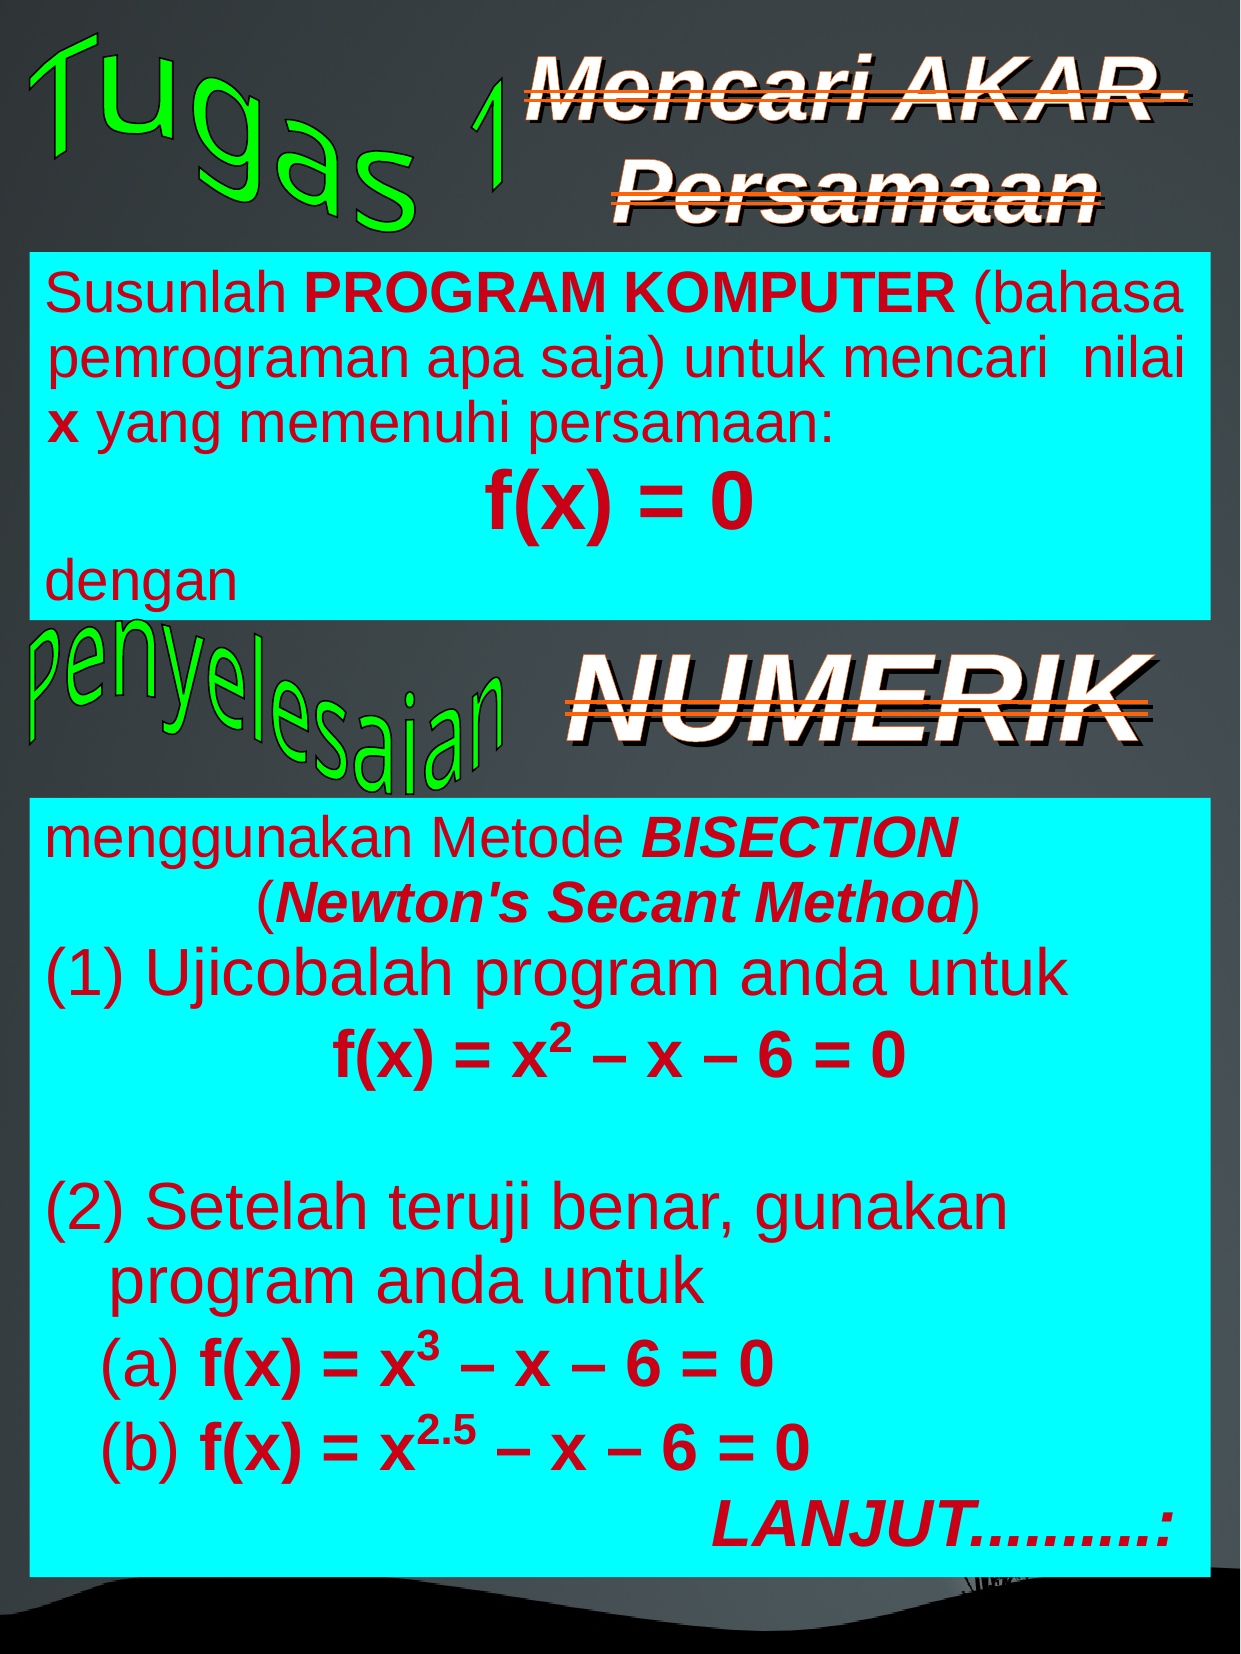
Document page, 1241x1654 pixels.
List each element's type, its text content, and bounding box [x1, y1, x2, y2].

text_box Penyelesaian [472, 677, 501, 772]
text_box NUMERIK [501, 620, 1211, 775]
text_box Penyelesaian [354, 715, 392, 794]
text_box Mencari AKAR-Persamaan [472, 29, 1241, 250]
text_box Penyelesaian [316, 700, 347, 780]
text_box Tugas 1 [29, 33, 98, 159]
text_box Penyelesaian [29, 628, 60, 745]
text_box Penyelesaian [161, 624, 205, 735]
text_box Penyelesaian [272, 680, 309, 763]
text_box Tugas 1 [193, 77, 260, 203]
text_box Tugas 1 [356, 150, 415, 233]
text_box Tugas 1 [277, 119, 338, 218]
text_box Penyelesaian [208, 647, 245, 730]
text_box Susunlah PROGRAM KOMPUTER (bahasa pemrograman apa saja) untuk mencari nilai x yang memenuhi persamaan: f(x) = 0 dengan [29, 252, 1211, 621]
text_box Penyelesaian [254, 633, 262, 743]
text_box Penyelesaian [115, 619, 155, 698]
text_box Tugas 1 [103, 54, 173, 140]
text_box Penyelesaian [67, 626, 104, 706]
picture [0, 0, 1241, 1654]
text_box Penyelesaian [424, 709, 461, 791]
text_box menggunakan Metode BISECTION (Newton's Secant Method) (1) Ujicobalah program anda untuk f(x) = x2 – x – 6 = 0 (2) Setelah teruji benar, gunakan program anda untuk (a) f(x) = x3 – x – 6 = 0 (b) f(x) = x2.5 – x – 6 = 0 LANJUT..........: [29, 797, 1211, 1578]
text_box Penyelesaian [405, 719, 414, 795]
